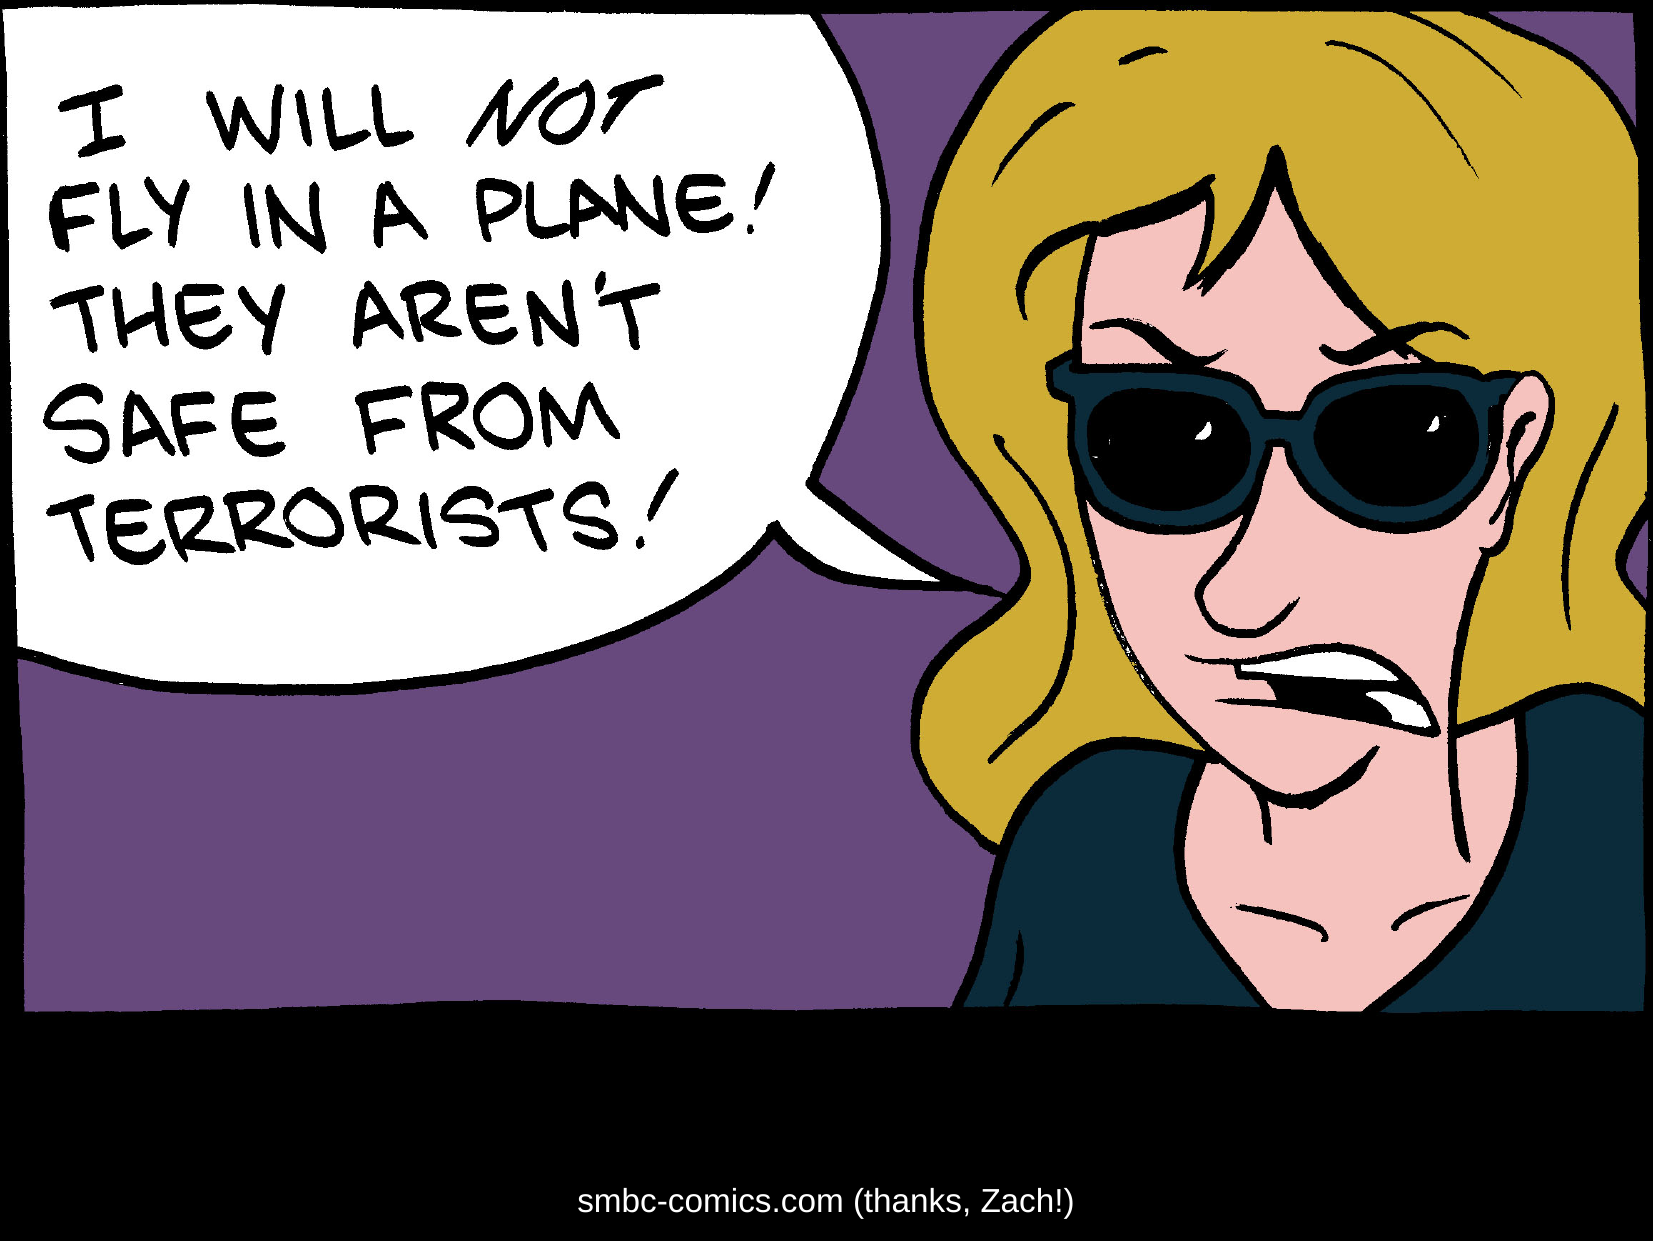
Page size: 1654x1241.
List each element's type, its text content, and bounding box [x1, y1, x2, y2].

picture [0, 0, 1653, 1022]
subtitle smbc-comics.com (thanks, Zach!) [0, 1162, 1653, 1241]
